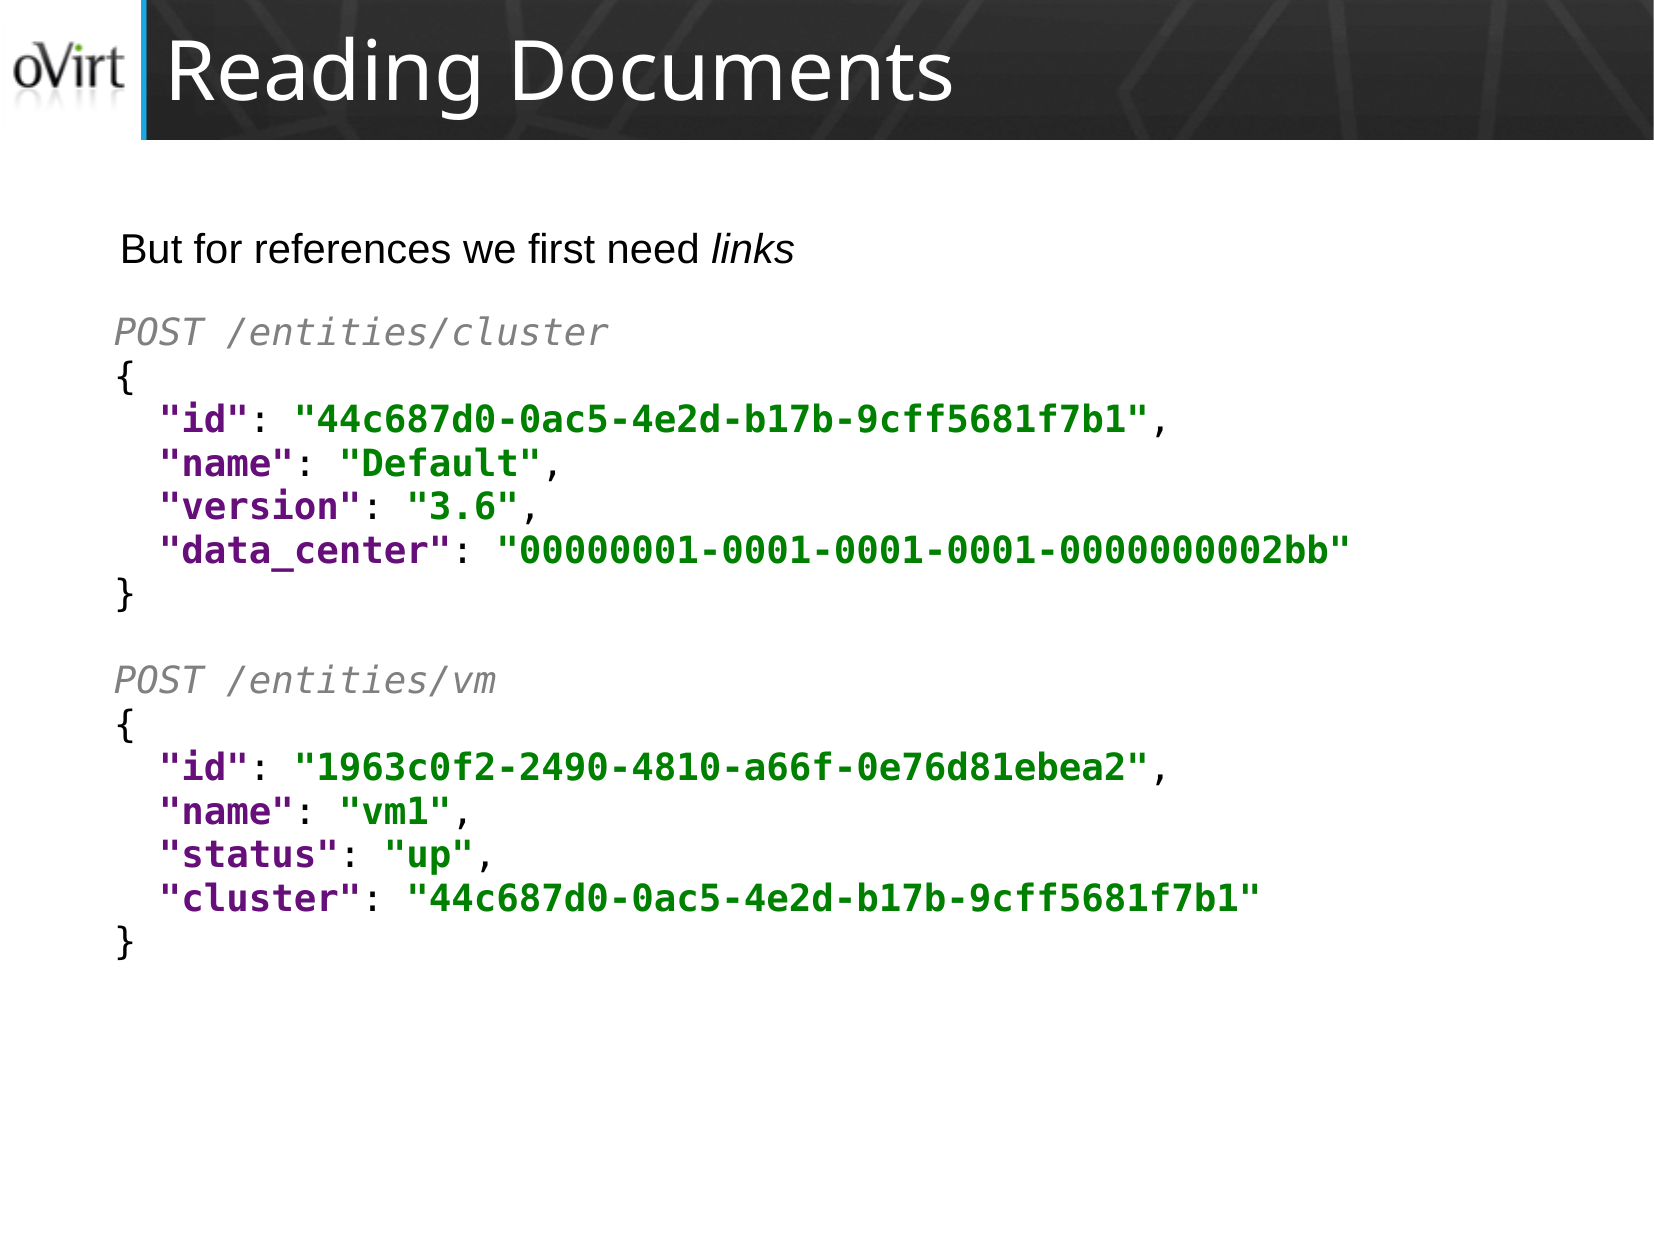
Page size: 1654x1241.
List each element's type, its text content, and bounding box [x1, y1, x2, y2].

text_box But for references we first need links [105, 218, 810, 280]
picture [0, 0, 1654, 140]
text_box POST /entities/cluster { "id": "44c687d0-0ac5-4e2d-b17b-9cff5681f7b1", "name": "Default", "version": "3.6", "data_center": "00000001-0001-0001-0001-0000000002bb" } POST /entities/vm { "id": "1963c0f2-2490-4810-a66f-0e76d81ebea2", "name": "vm1", "status": "up", "cluster": "44c687d0-0ac5-4e2d-b17b-9cff5681f7b1" } [99, 303, 1555, 1146]
title Reading Documents [164, 18, 1653, 119]
